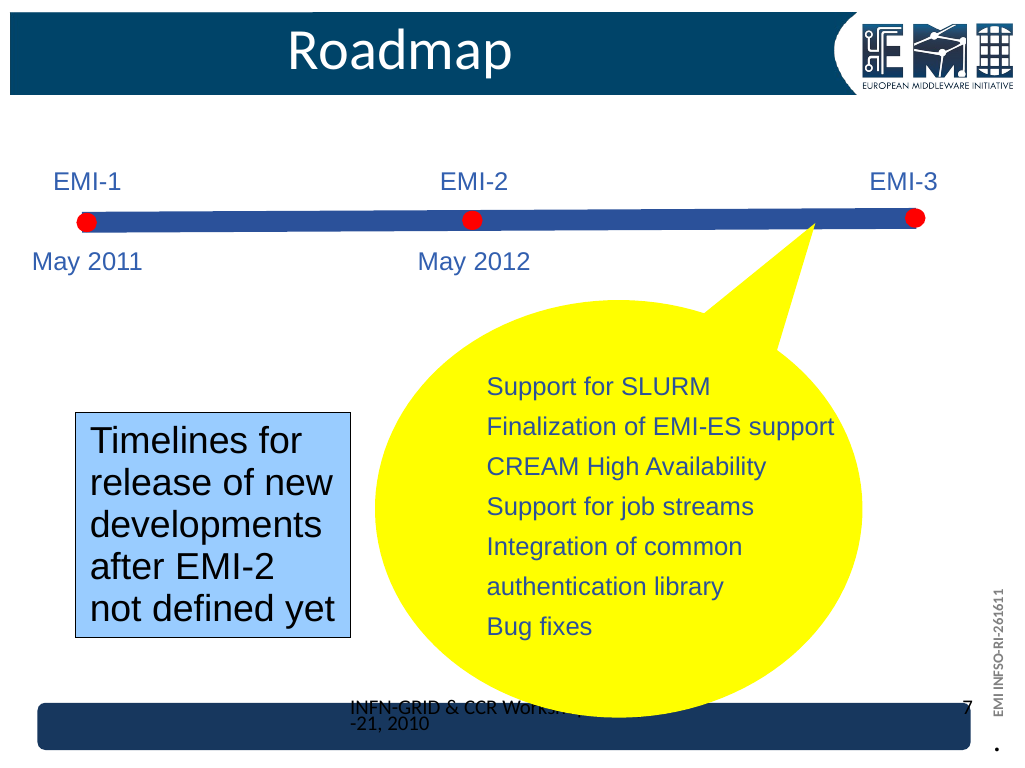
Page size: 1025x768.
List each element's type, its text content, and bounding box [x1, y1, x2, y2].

text_box EMI-2 May 2012 [402, 157, 546, 284]
text_box [375, 222, 816, 675]
picture [19, 12, 846, 95]
title Roadmap [252, 3, 1007, 89]
text_box Timelines for release of new developments after EMI-2 not defined yet [75, 412, 351, 638]
text_box EMI-3 [854, 157, 954, 204]
picture [1007, 23, 1013, 89]
text_box EMI-1 May 2011 [17, 156, 158, 284]
picture [9, 12, 16, 95]
text_box [495, 689, 742, 718]
text_box [904, 208, 926, 228]
text_box Support for SLURM Finalization of EMI-ES support CREAM High Availability Support for job streams Integration of common authentication library Bug fixes [471, 361, 1013, 689]
